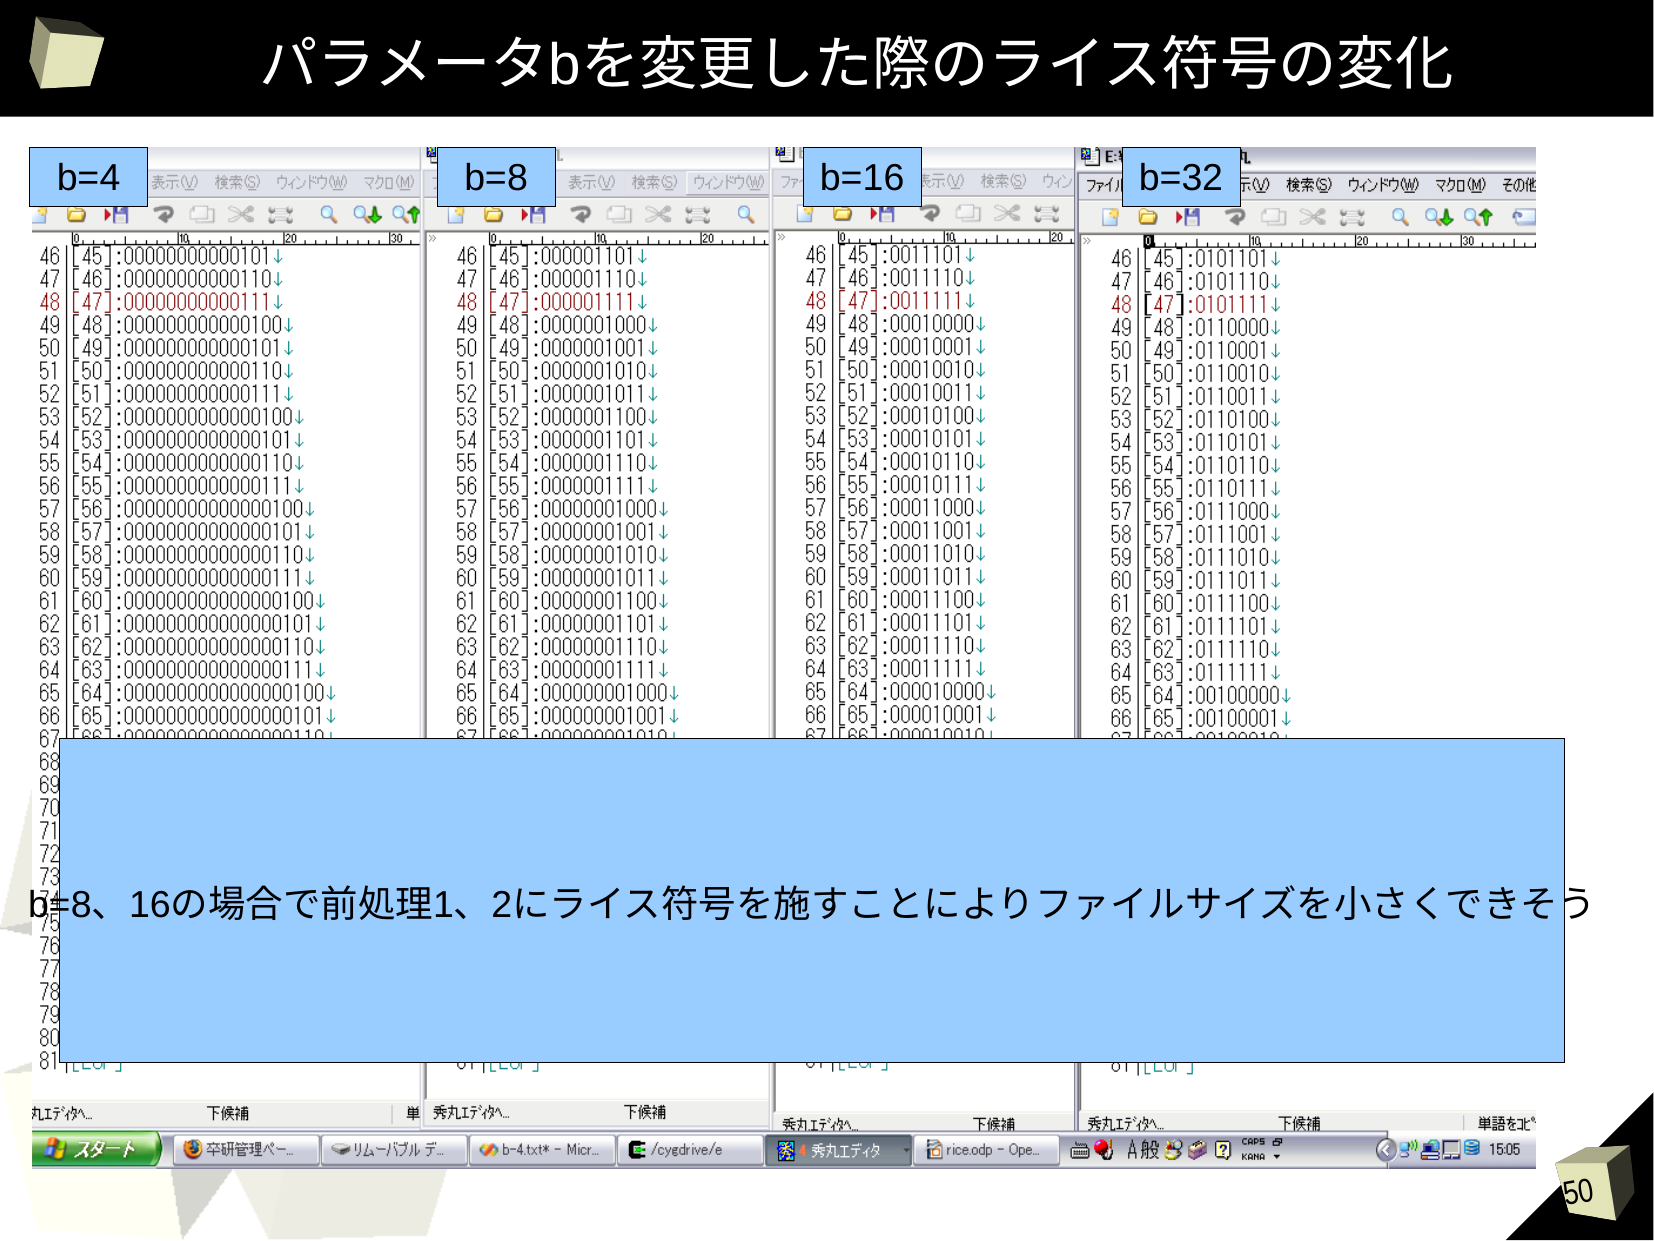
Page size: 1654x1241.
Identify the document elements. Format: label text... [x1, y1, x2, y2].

text_box b=16 [803, 147, 922, 207]
text_box b=32 [1122, 147, 1241, 207]
text_box b=8 [437, 147, 556, 207]
title パラメータbを変更した際のライス符号の変化 [118, 0, 1595, 119]
picture [0, 147, 1536, 1241]
text_box b=4 [29, 147, 148, 207]
text_box b=8、16の場合で前処理1、2にライス符号を施すことによりファイルサイズを小さくできそう [59, 738, 1565, 1063]
